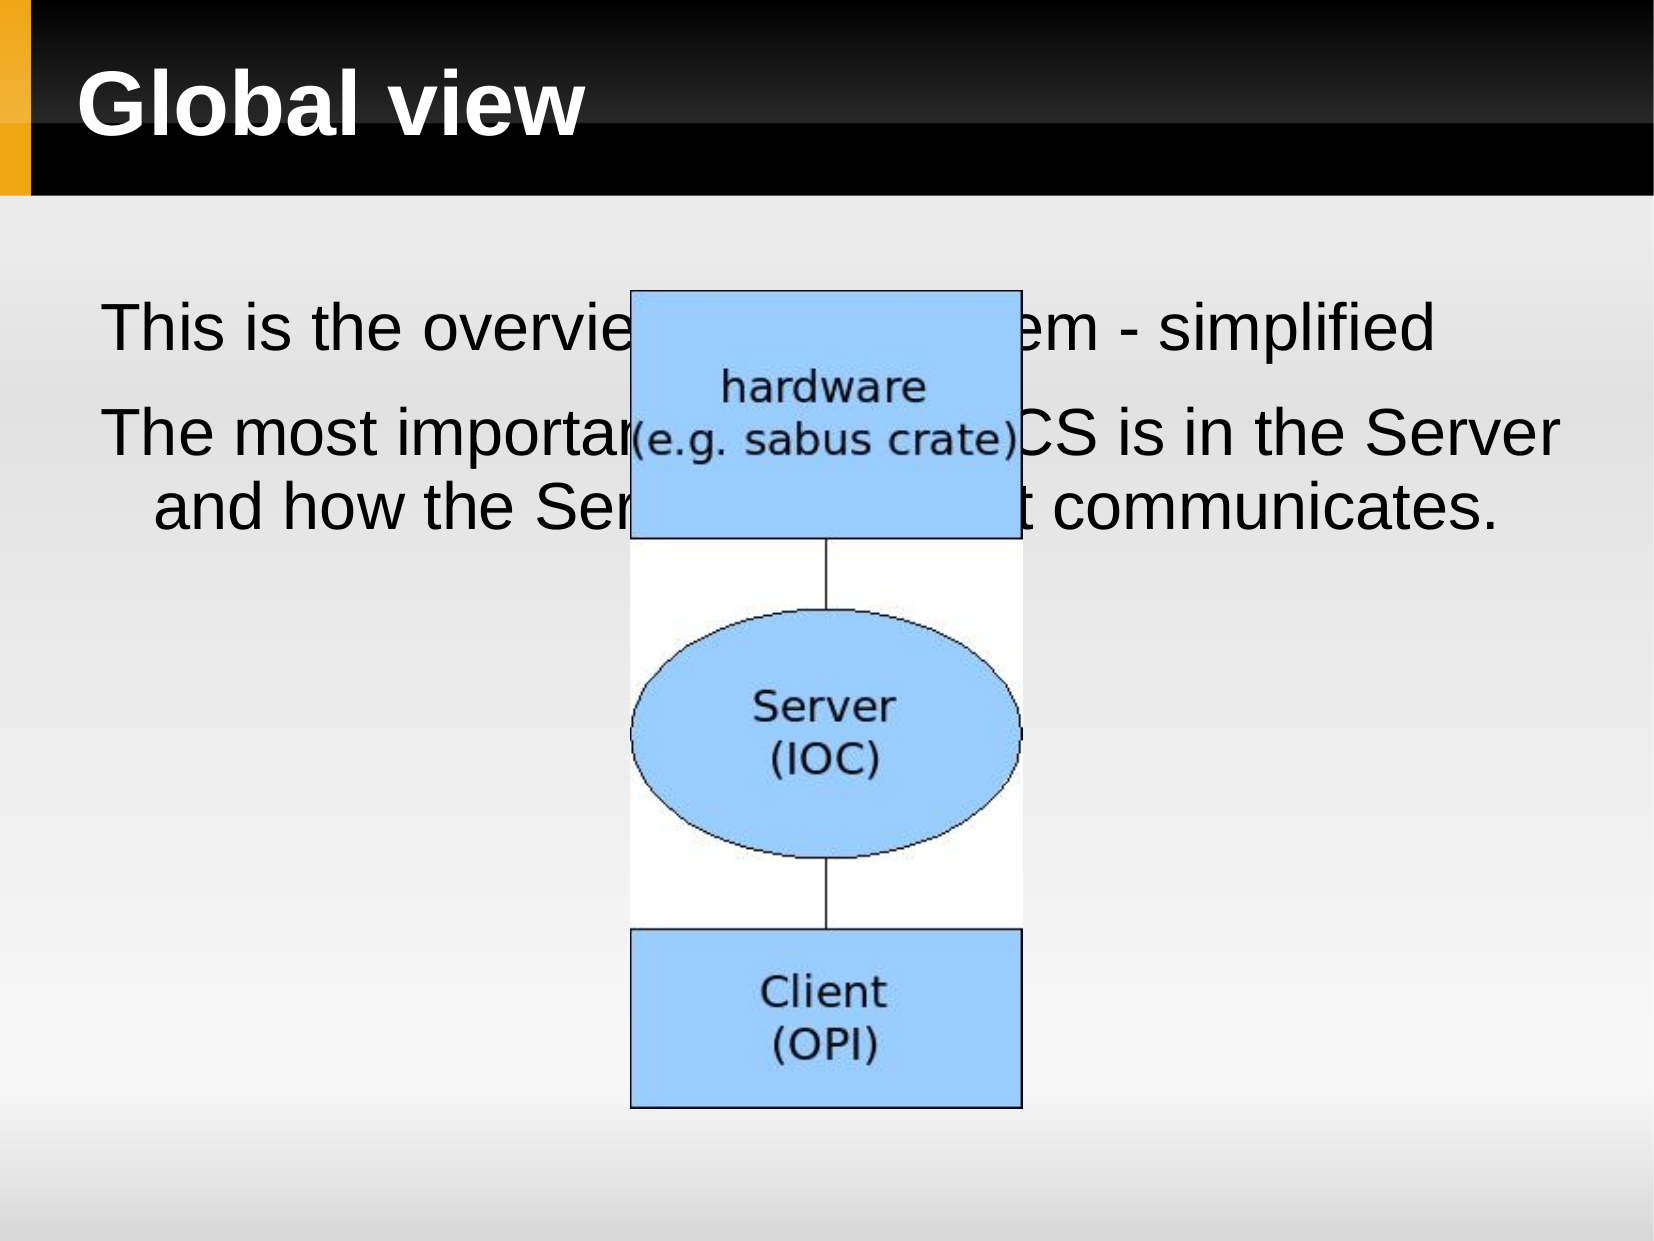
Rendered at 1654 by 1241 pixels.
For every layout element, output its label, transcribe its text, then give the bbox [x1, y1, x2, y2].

picture [0, 0, 1654, 1241]
title Global view [76, 0, 1565, 208]
list This is the overview of the system - simplified The most important part of EPICS is in the Server and how the Server and client communicates. [82, 290, 630, 1109]
